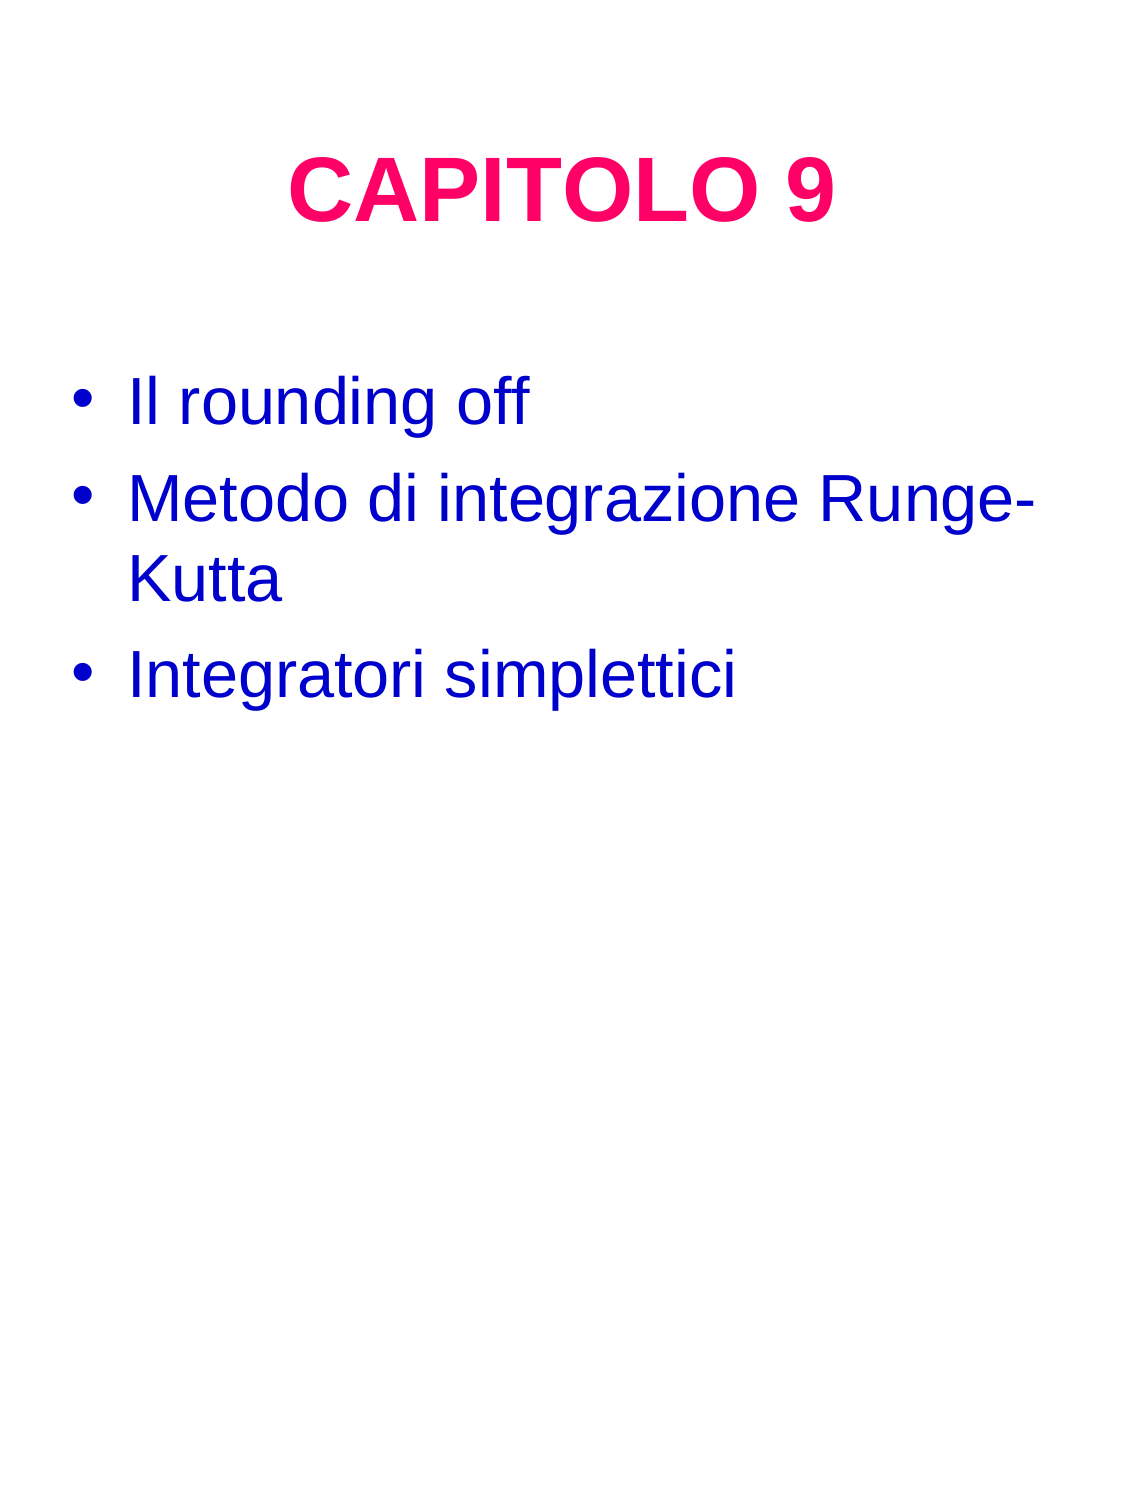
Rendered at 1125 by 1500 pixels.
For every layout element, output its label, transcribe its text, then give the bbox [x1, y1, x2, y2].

title CAPITOLO 9 [56, 60, 1069, 311]
list Il rounding off Metodo di integrazione Runge-Kutta Integratori simplettici [56, 349, 1069, 1340]
